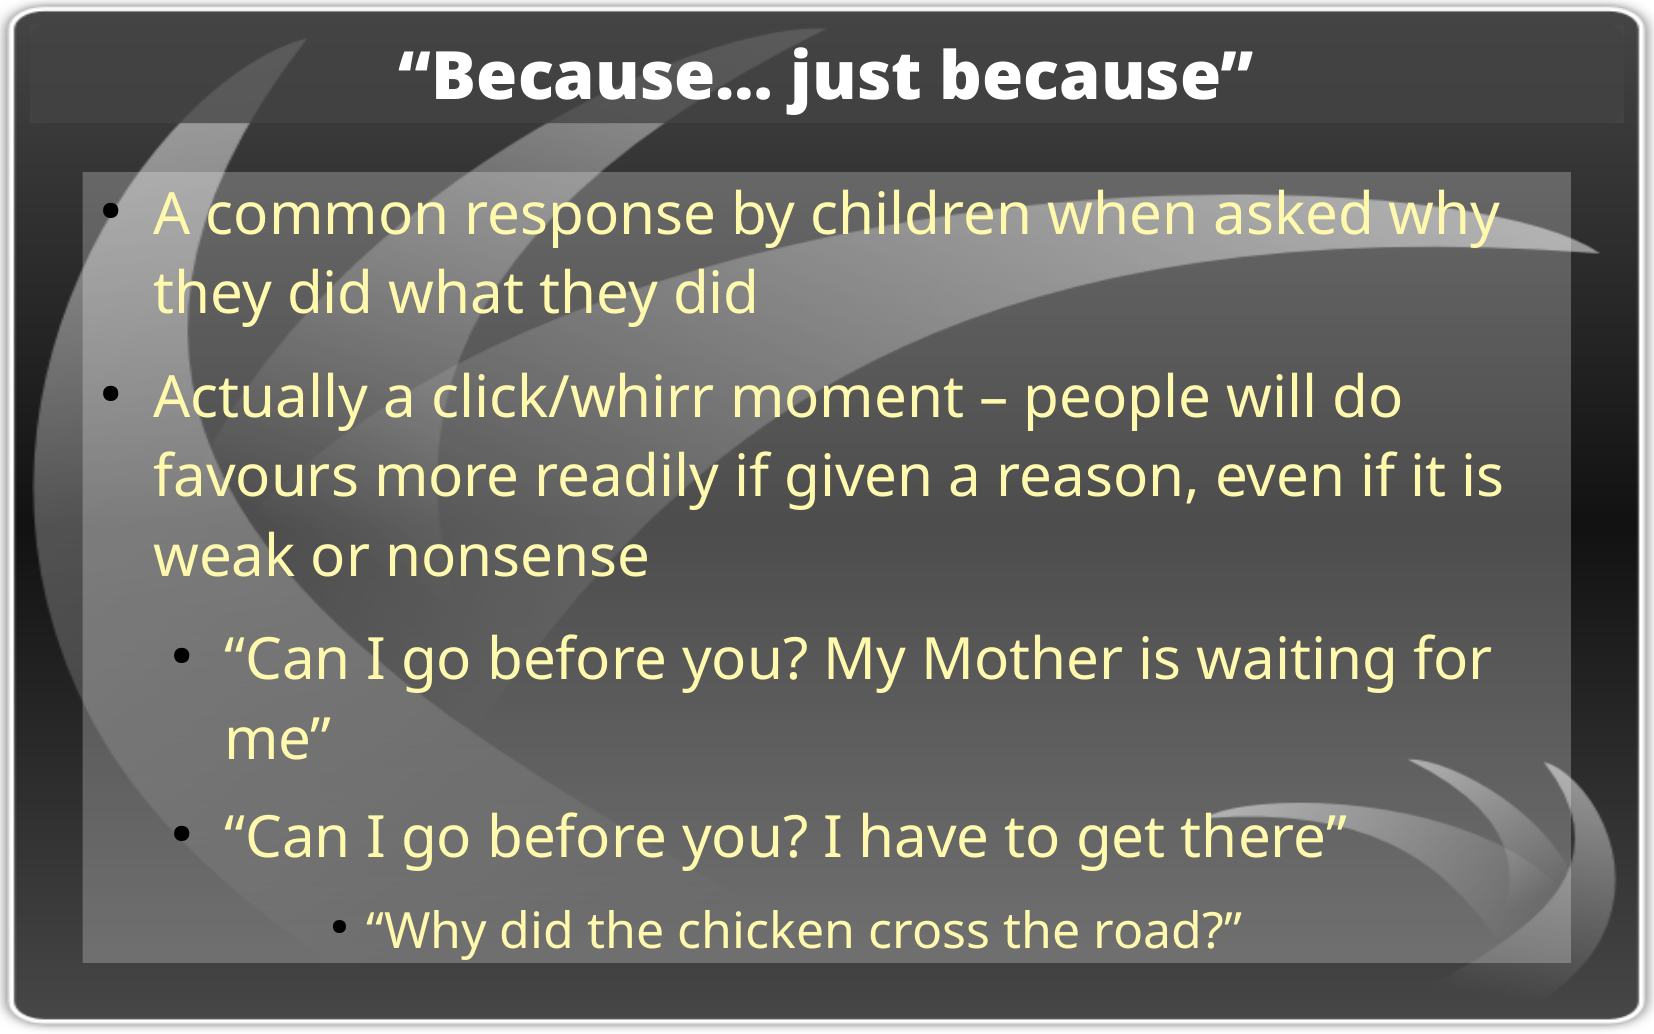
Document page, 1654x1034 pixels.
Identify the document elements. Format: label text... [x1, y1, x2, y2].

list A common response by children when asked why they did what they did Actually a click/whirr moment – people will do favours more readily if given a reason, even if it is weak or nonsense “Can I go before you? My Mother is waiting for me” “Can I go before you? I have to get there” “Why did the chicken cross the road?” [82, 172, 1571, 865]
title “Because… just because” [29, 24, 1625, 124]
picture [0, 0, 1654, 1034]
